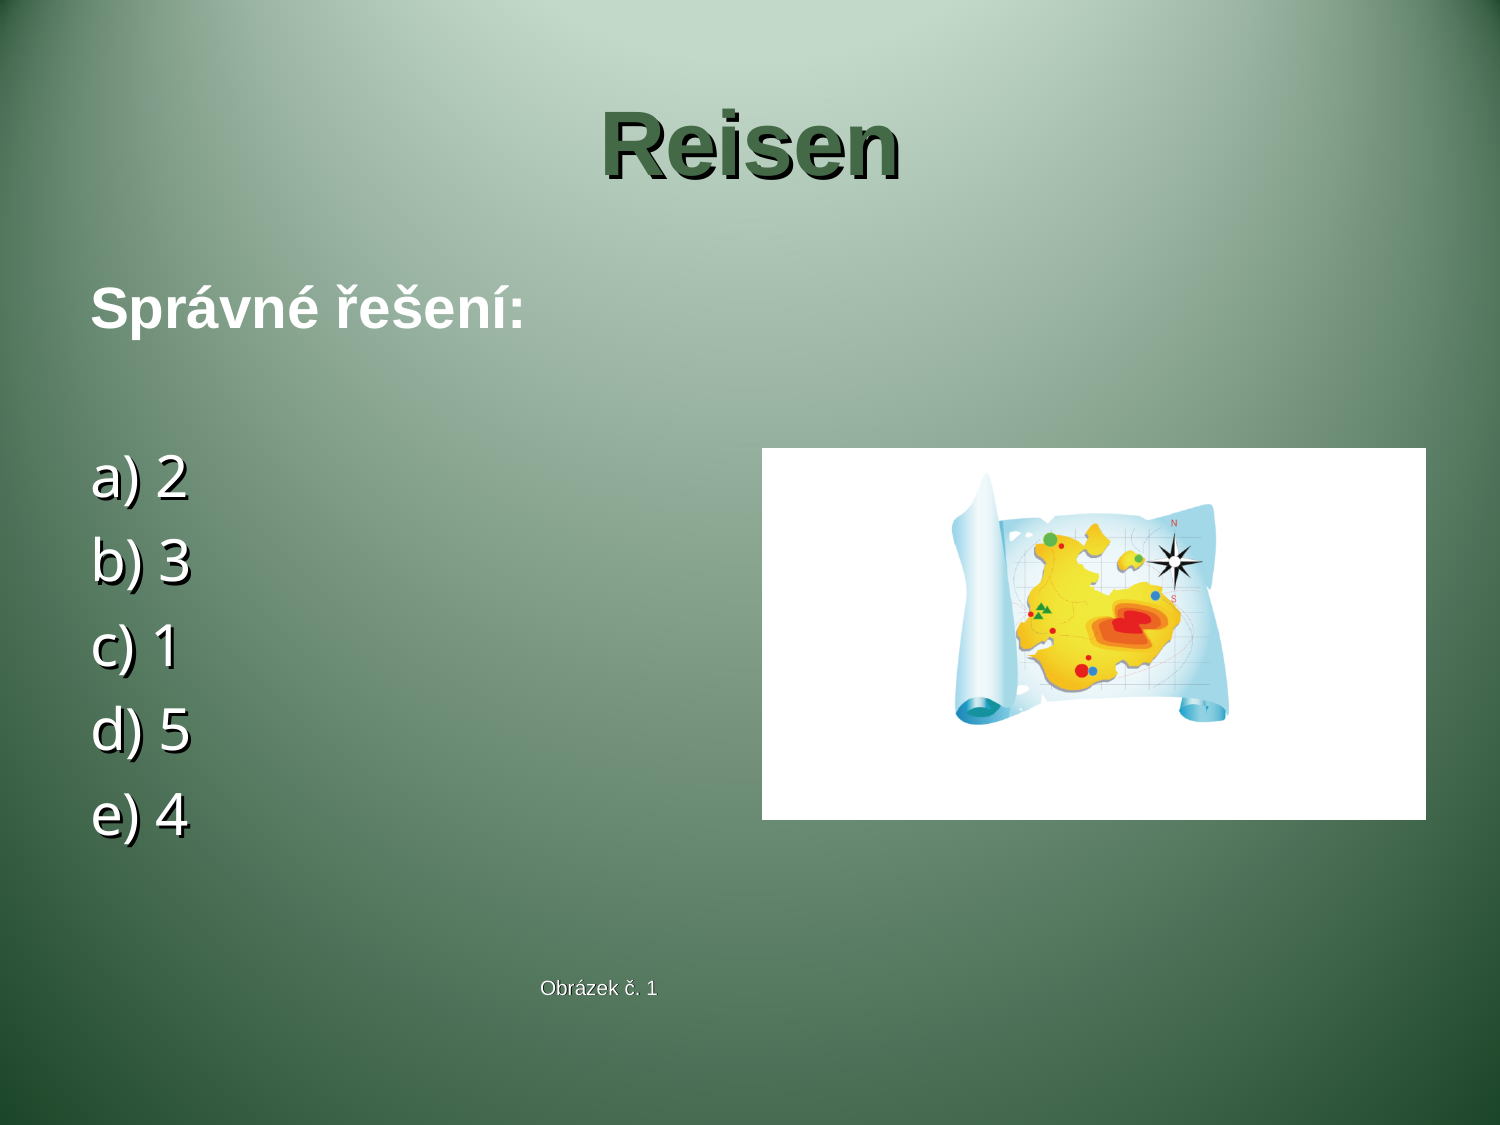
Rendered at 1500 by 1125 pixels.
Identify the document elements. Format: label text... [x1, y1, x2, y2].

text_box [762, 448, 1426, 820]
list Správné řešení: a) 2 b) 3 c) 1 d) 5 e) 4 Obrázek č. 1 [75, 262, 738, 1015]
picture [0, 0, 1500, 1125]
title Reisen [75, 45, 1426, 233]
